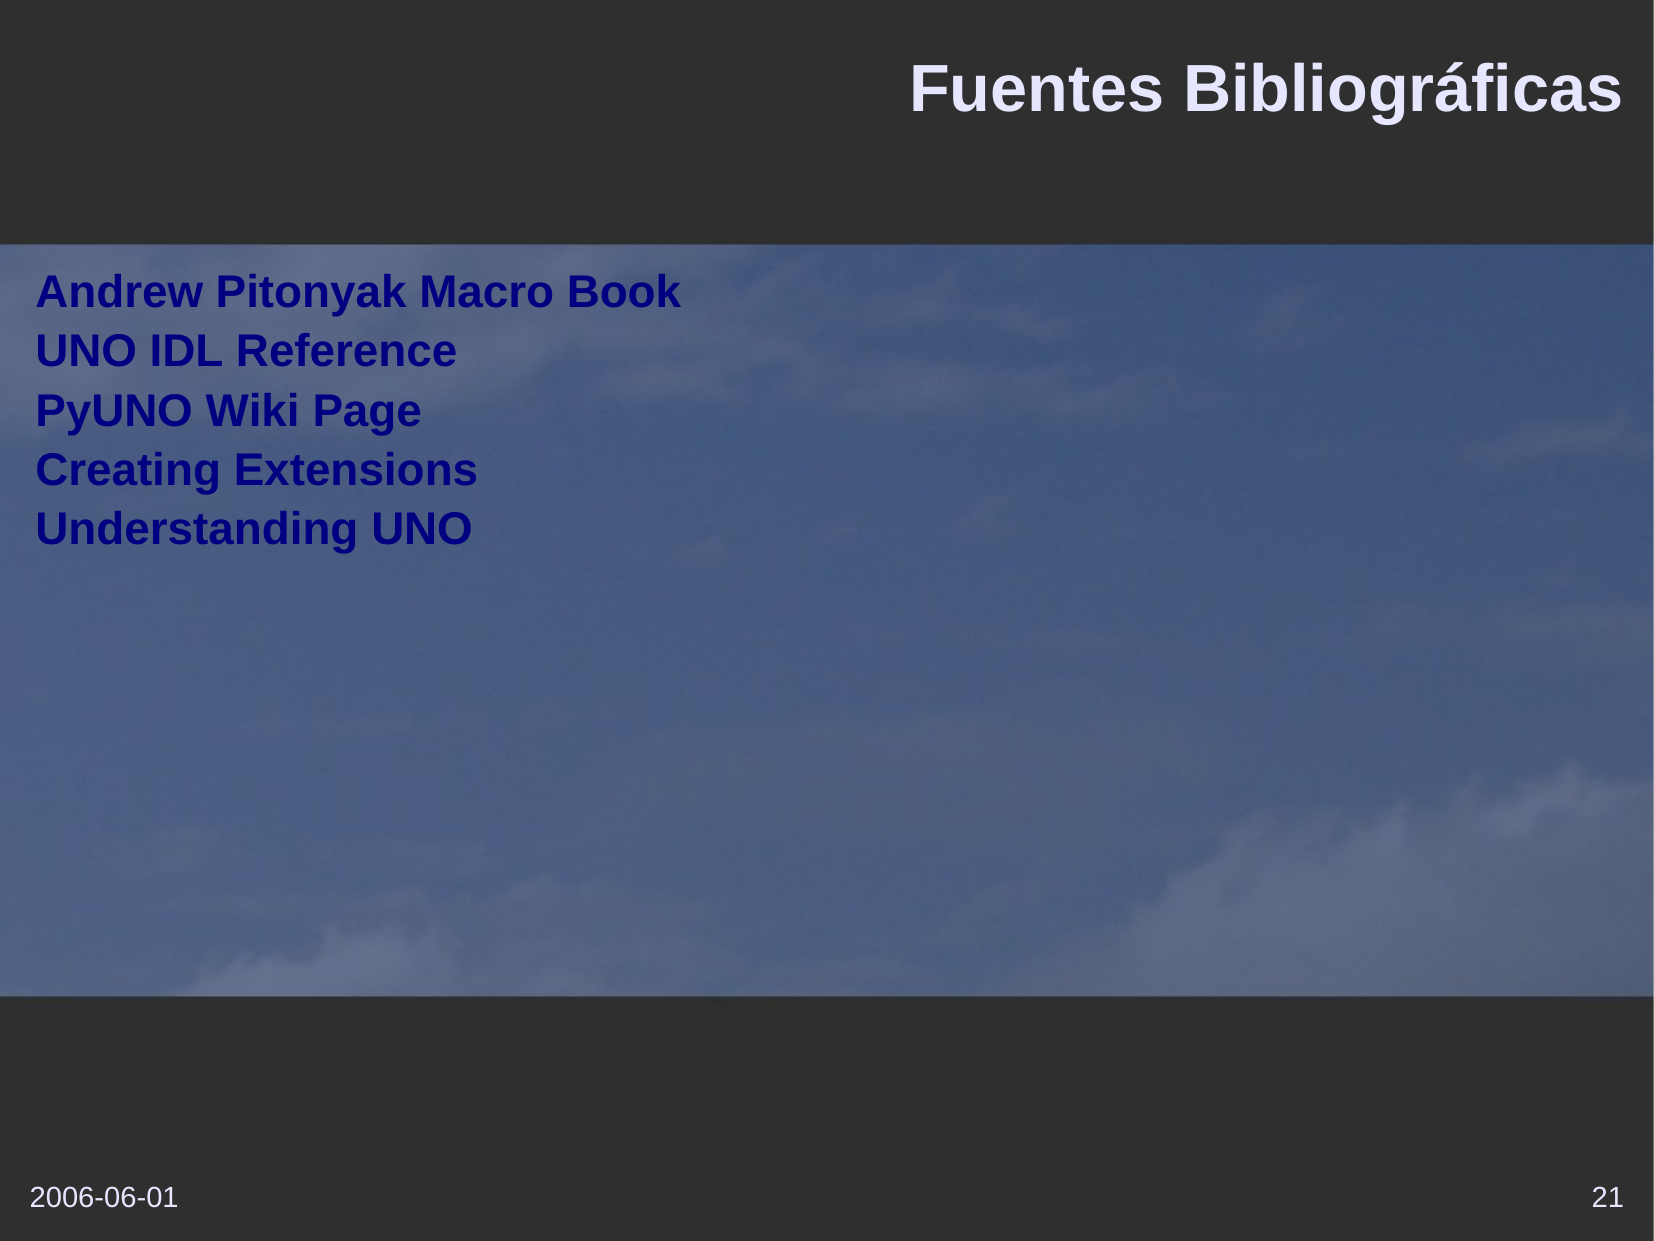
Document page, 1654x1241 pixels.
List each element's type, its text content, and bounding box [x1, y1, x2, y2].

title Fuentes Bibliográficas [29, 29, 1625, 148]
list Andrew Pitonyak Macro Book UNO IDL Reference PyUNO Wiki Page Creating Extensions Understanding UNO [17, 265, 1613, 975]
picture [0, 0, 1654, 1241]
